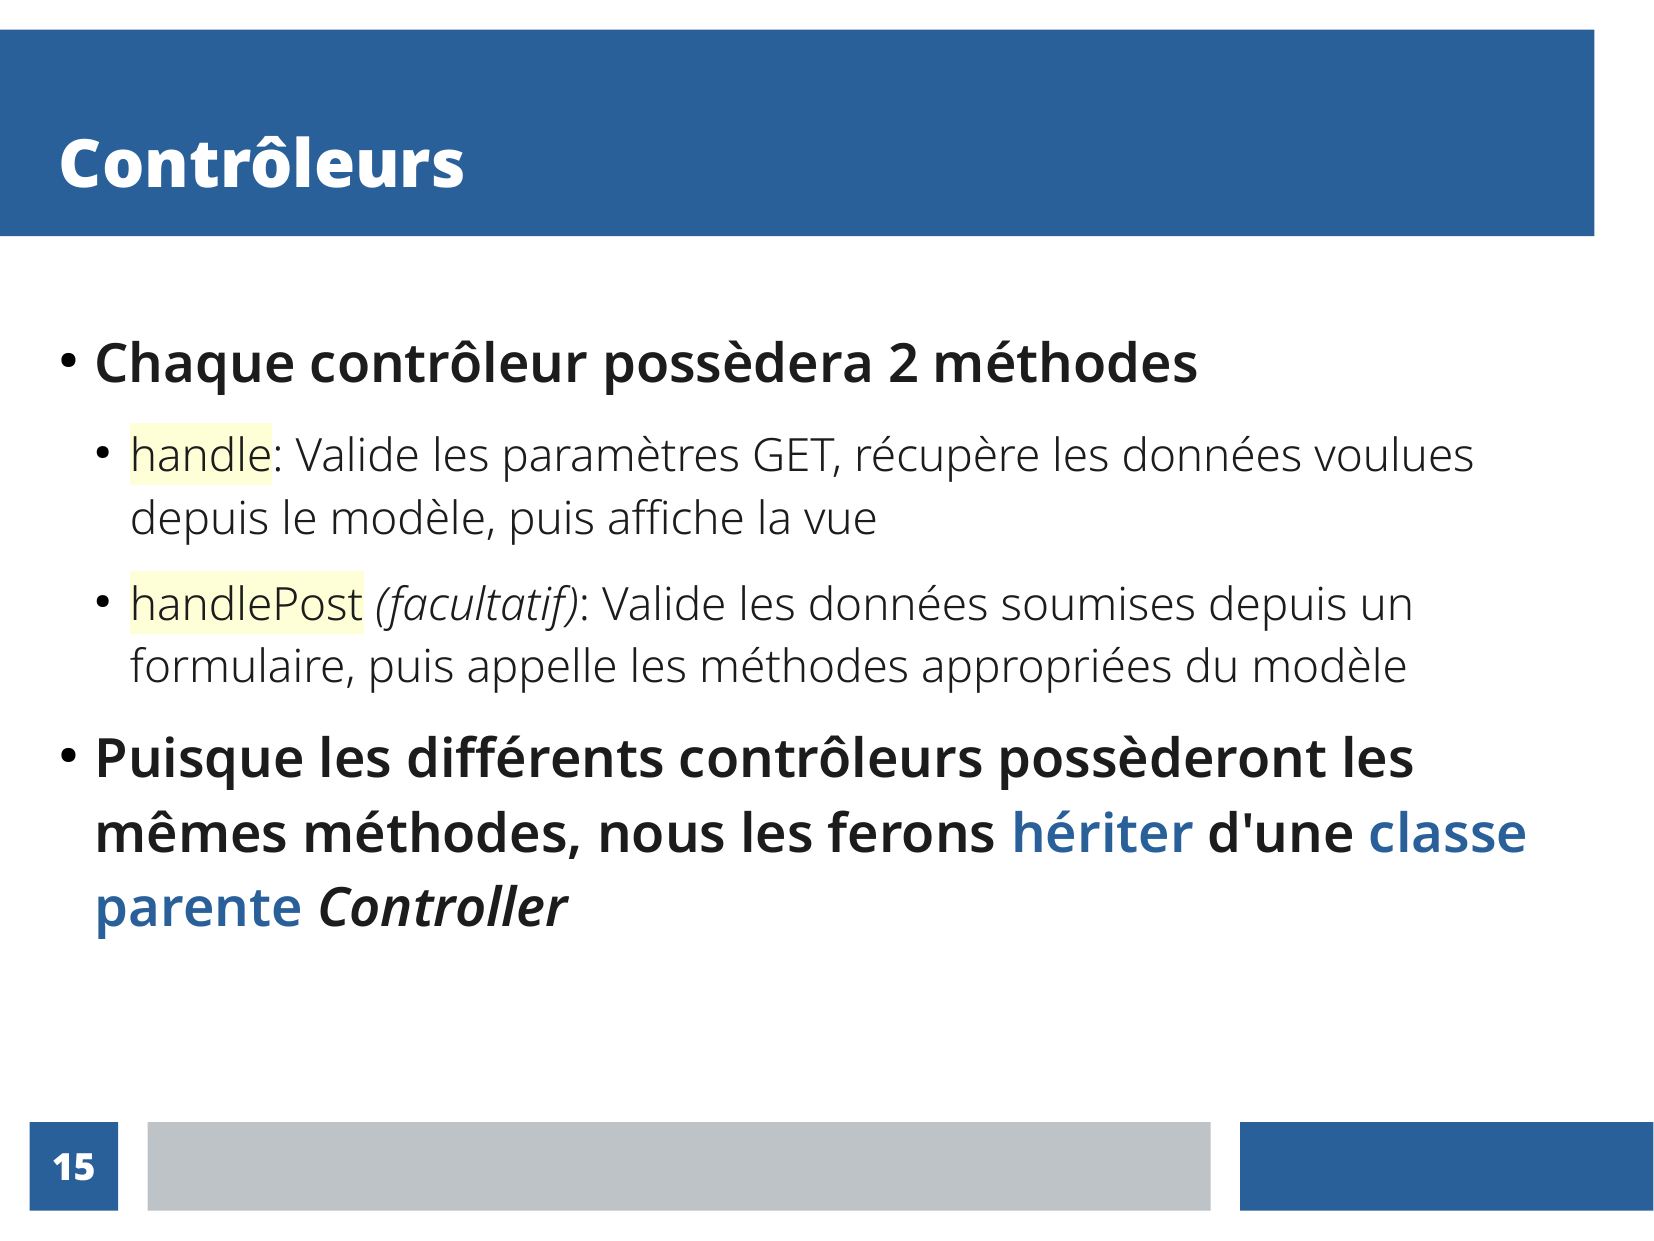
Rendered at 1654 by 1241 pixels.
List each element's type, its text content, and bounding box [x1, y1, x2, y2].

list Chaque contrôleur possèdera 2 méthodes handle: Valide les paramètres GET, récupère les données voulues depuis le modèle, puis affiche la vue handlePost (facultatif): Valide les données soumises depuis un formulaire, puis appelle les méthodes appropriées du modèle Puisque les différents contrôleurs possèderont les mêmes méthodes, nous les ferons hériter d'une classe parente Controller [59, 324, 1565, 1093]
title Contrôleurs [59, 59, 1595, 207]
